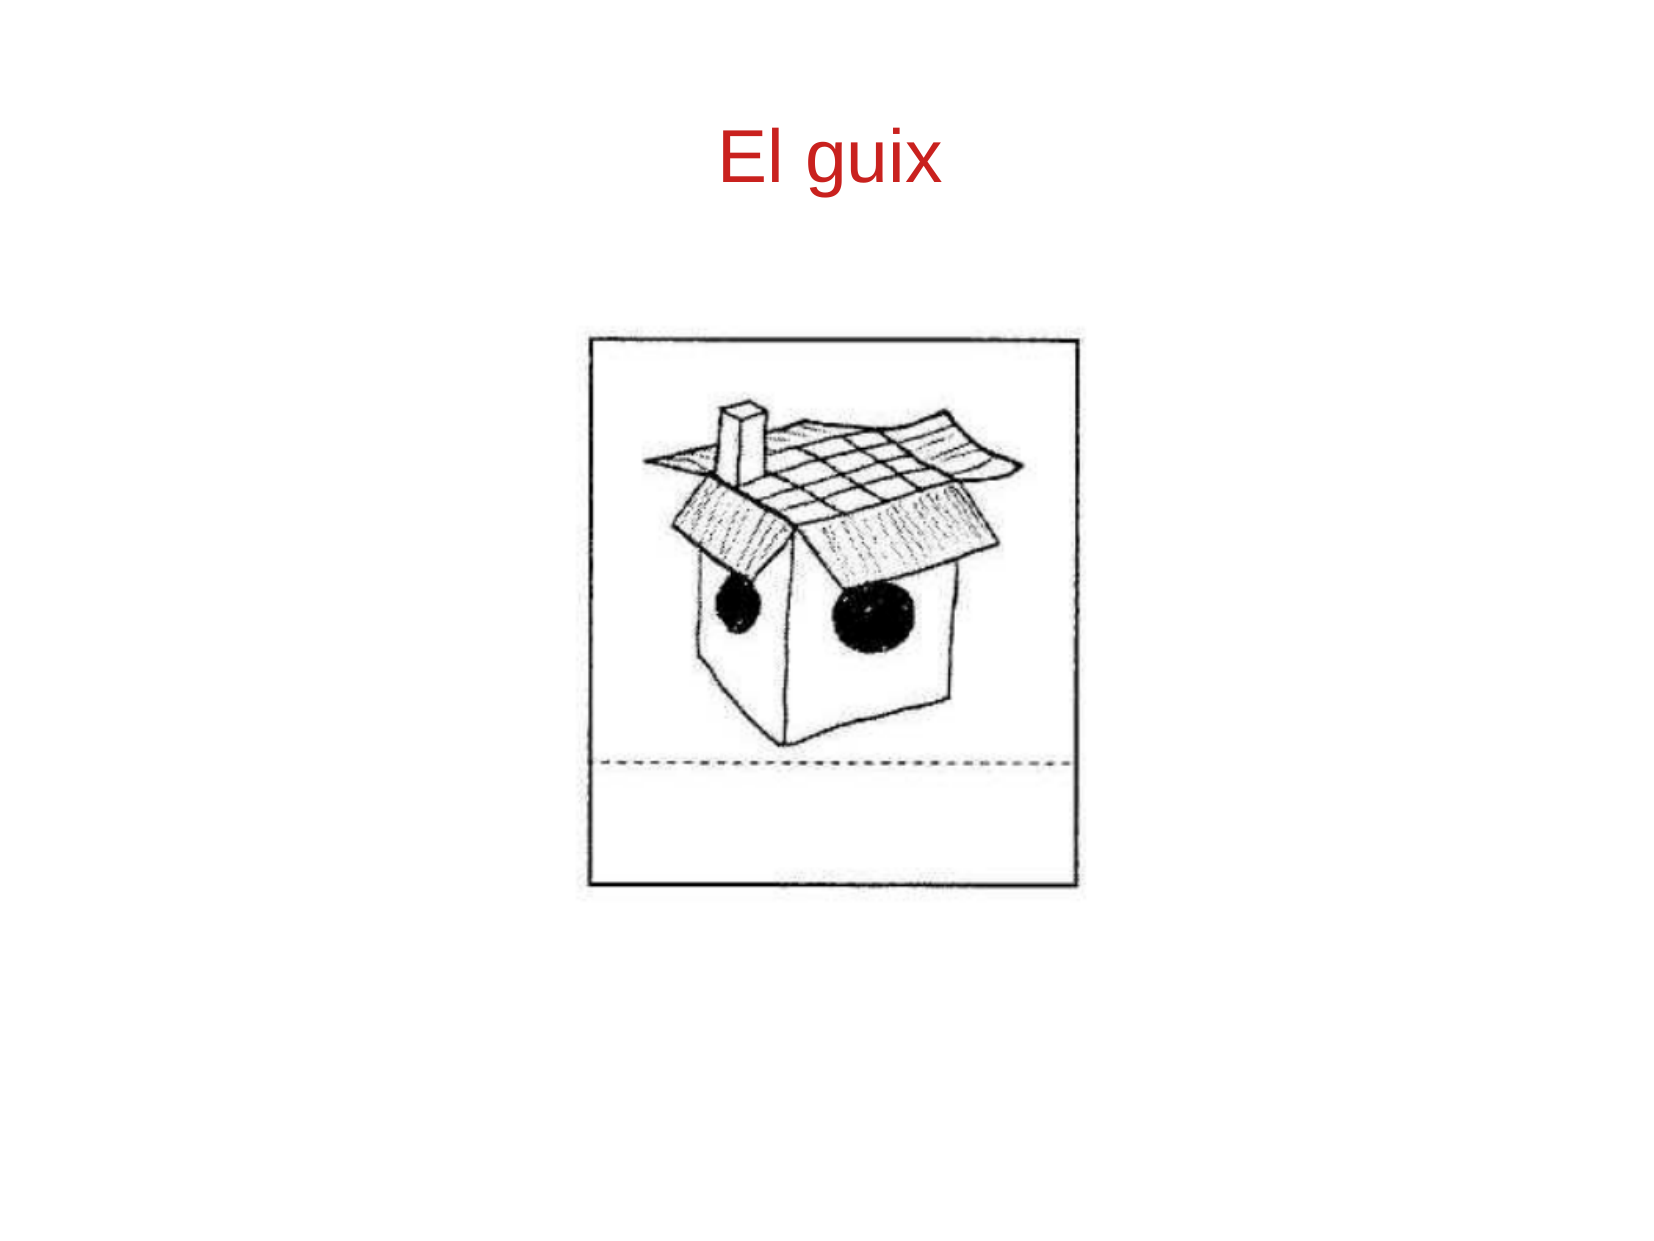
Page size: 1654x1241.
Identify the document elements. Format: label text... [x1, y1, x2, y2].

text_box El guix [289, 49, 1371, 257]
picture [565, 318, 1110, 910]
